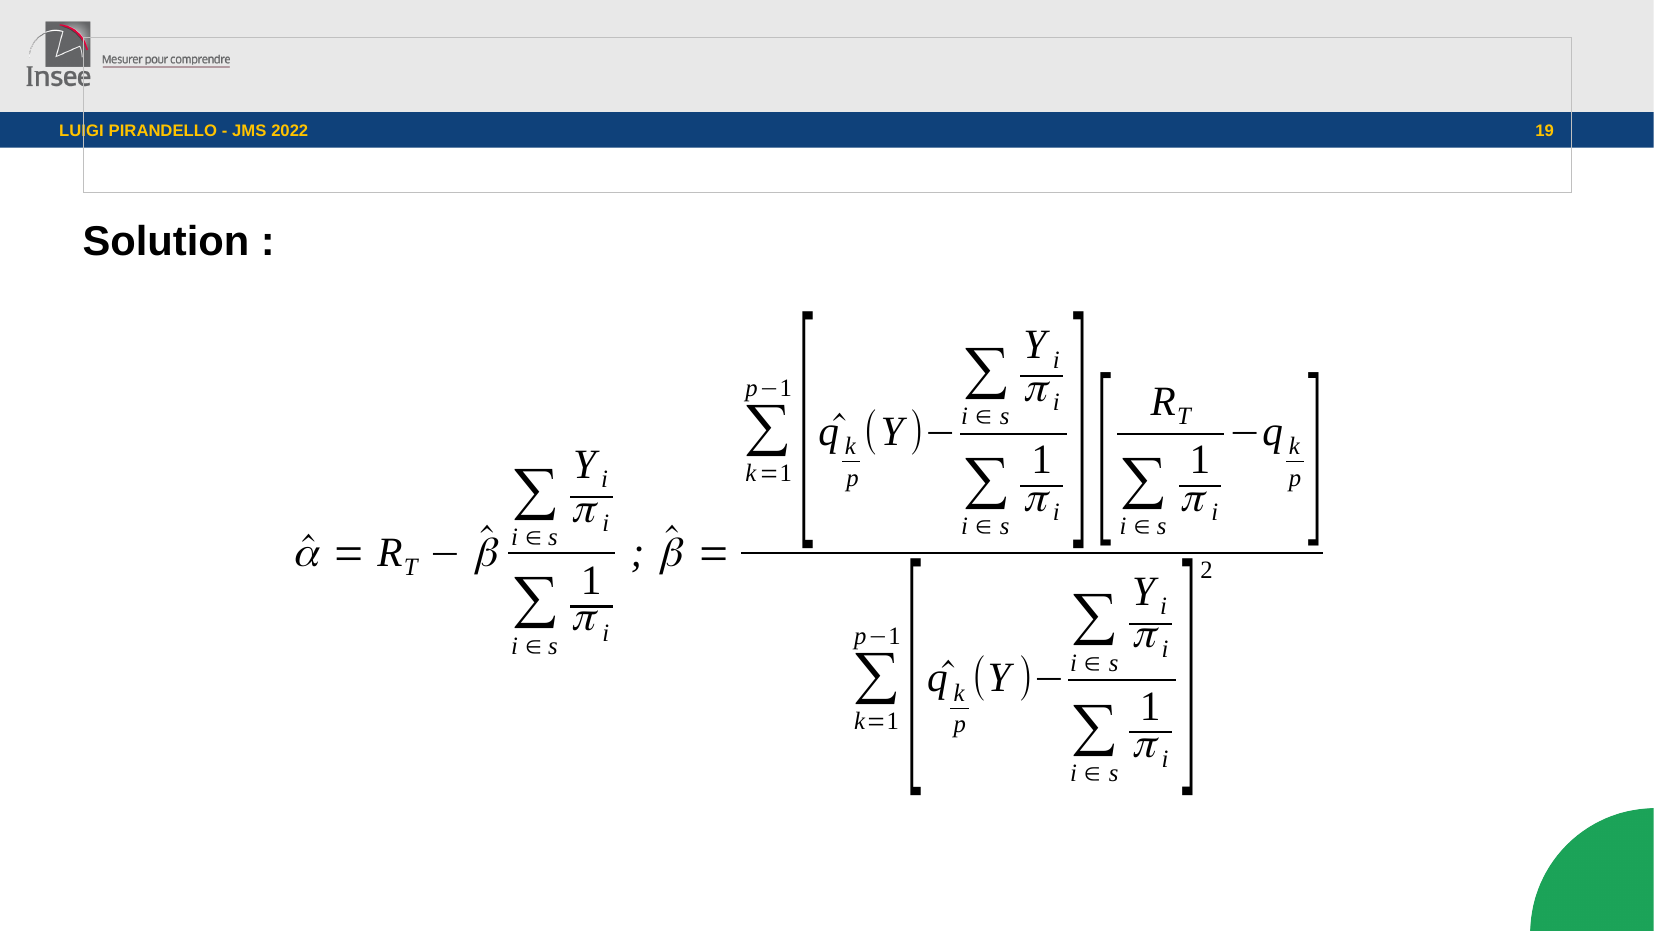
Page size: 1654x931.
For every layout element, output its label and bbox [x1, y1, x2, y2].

picture [1530, 808, 1654, 931]
chart [285, 310, 1332, 798]
picture [84, 38, 230, 89]
picture [23, 0, 230, 89]
